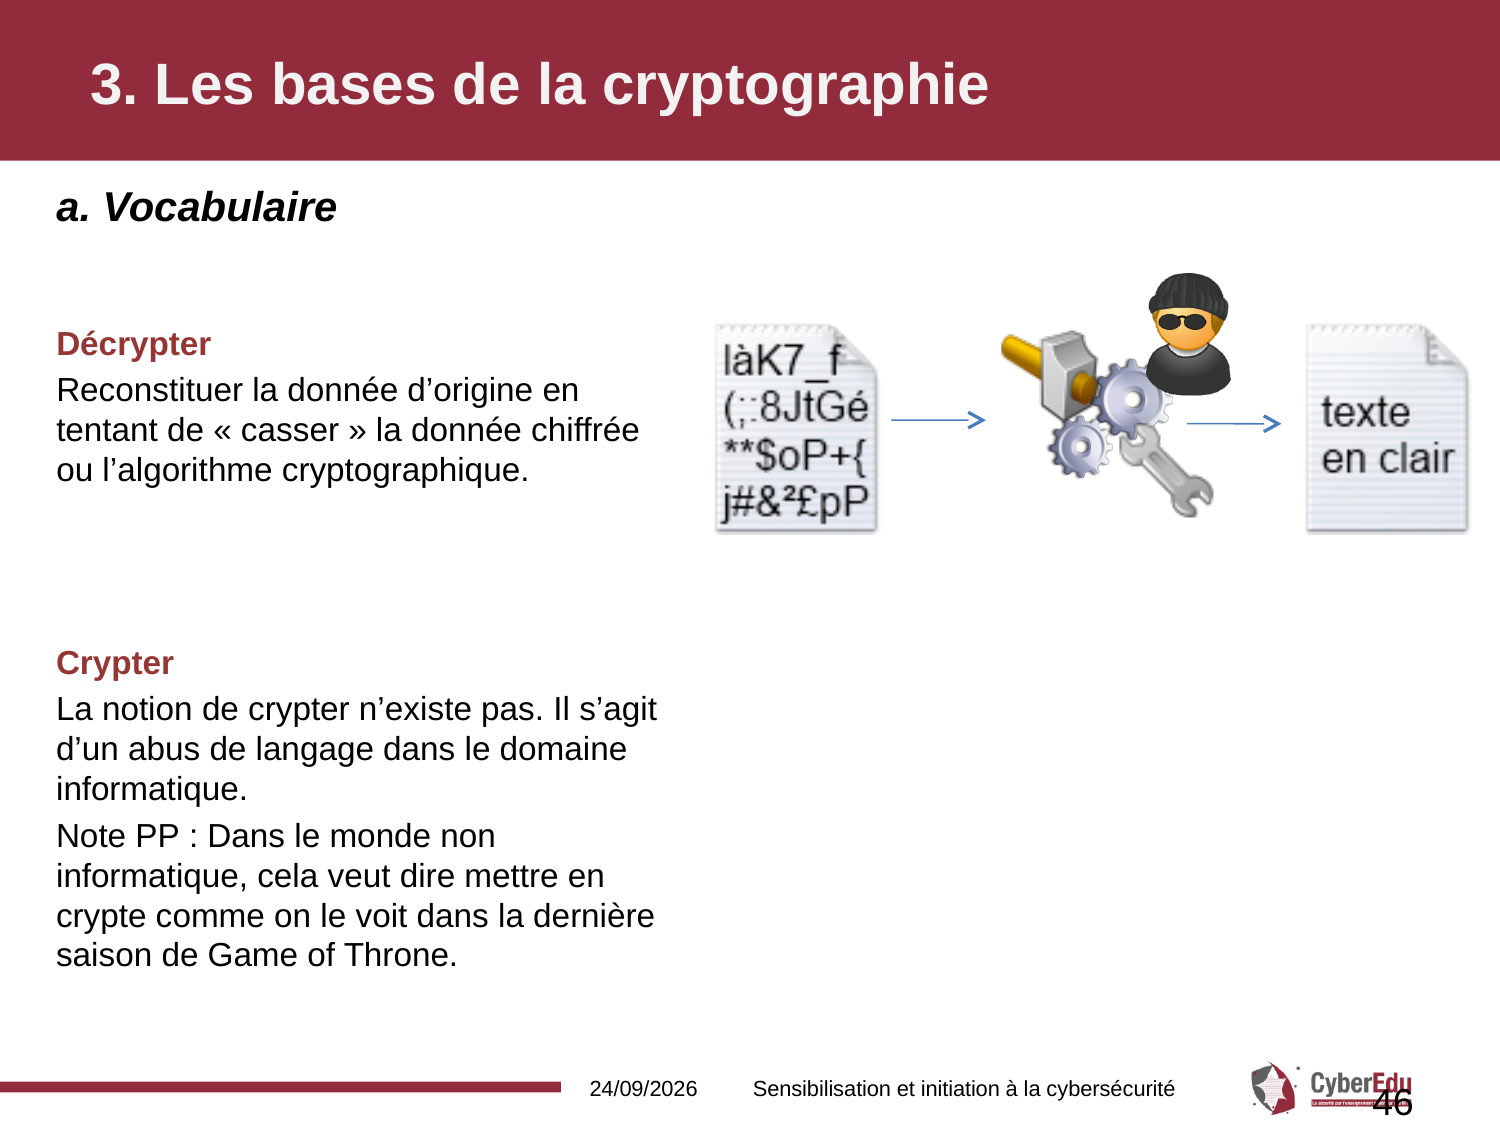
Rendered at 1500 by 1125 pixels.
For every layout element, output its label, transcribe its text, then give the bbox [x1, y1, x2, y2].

text_box Décrypter Reconstituer la donnée d’origine en tentant de « casser » la donnée chiffrée ou l’algorithme cryptographique. [41, 314, 691, 519]
picture [1000, 268, 1239, 522]
picture [1376, 1094, 1385, 1107]
picture [690, 322, 904, 535]
picture [1398, 1101, 1408, 1113]
title 3. Les bases de la cryptographie [75, 1, 1425, 161]
picture [1246, 1060, 1412, 1115]
slide_number 15/11/2020 [561, 1057, 727, 1118]
footer Sensibilisation et initiation à la cybersécurité [738, 1057, 1236, 1118]
text_box Crypter La notion de crypter n’existe pas. Il s’agit d’un abus de langage dans le domaine informatique. Note PP : Dans le monde non informatique, cela veut dire mettre en crypte comme on le voit dans la dernière saison de Game of Throne. [41, 633, 691, 838]
picture [1281, 322, 1495, 535]
text_box a. Vocabulaire [41, 172, 1471, 268]
